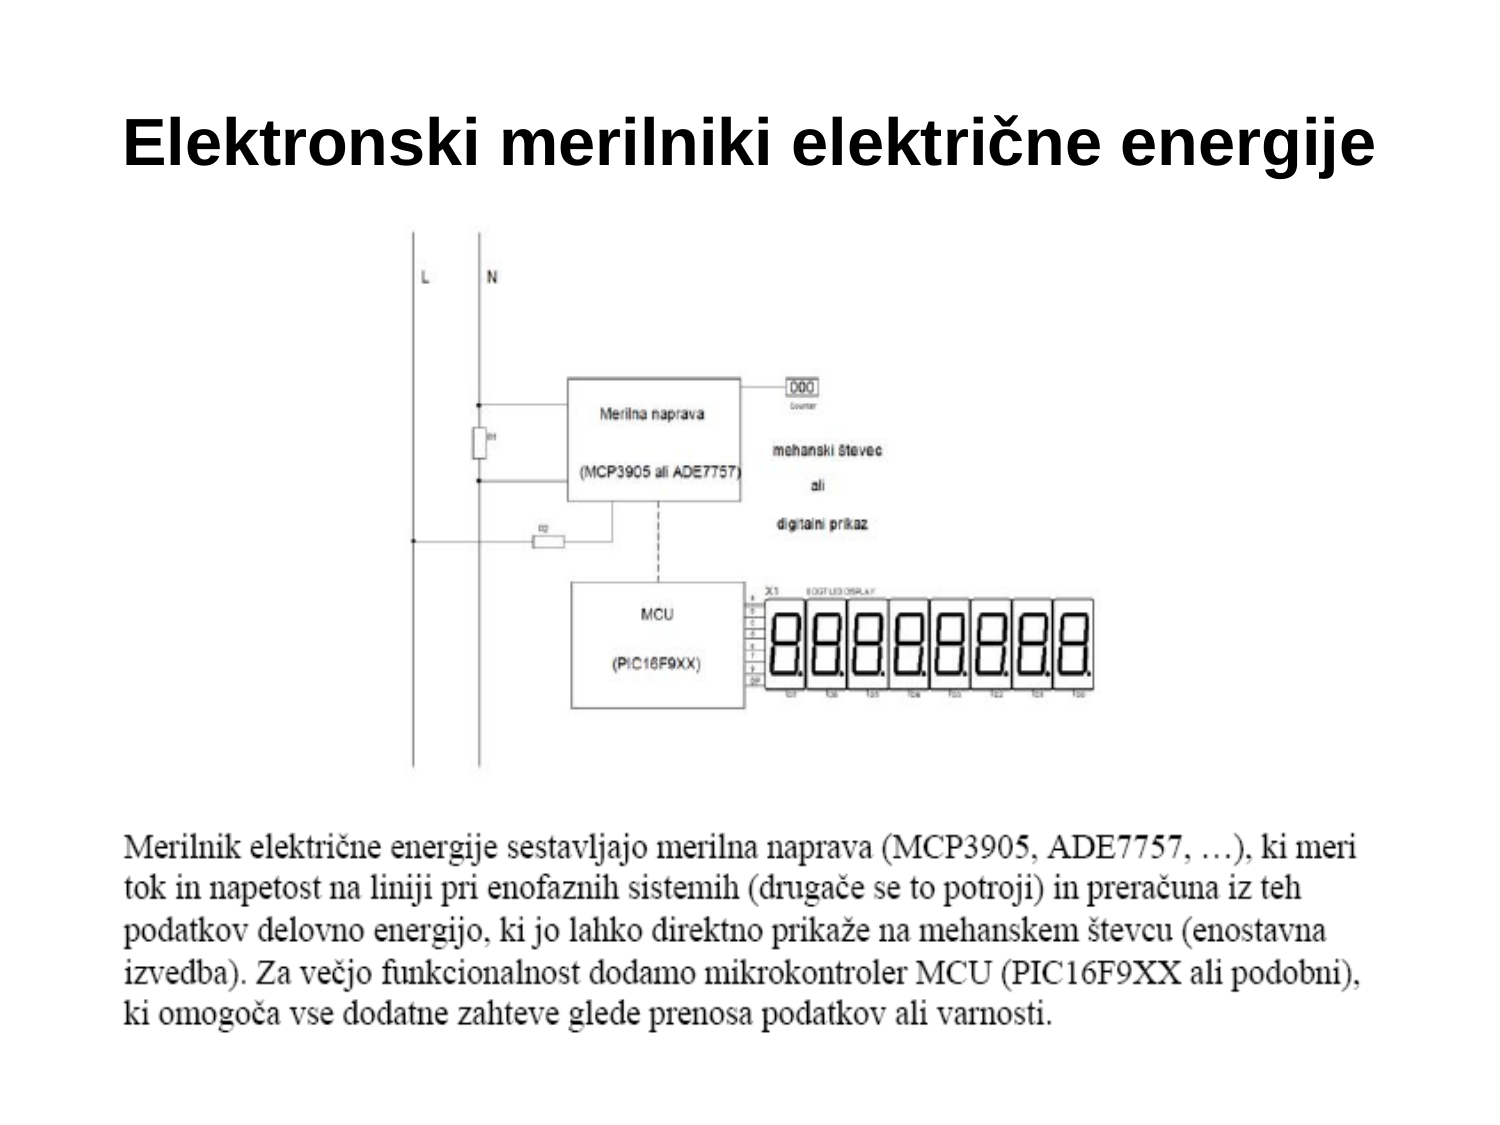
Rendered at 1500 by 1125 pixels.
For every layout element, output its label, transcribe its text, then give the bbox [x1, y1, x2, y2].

title Elektronski merilniki električne energije [75, 45, 1426, 233]
picture [100, 220, 1388, 1047]
